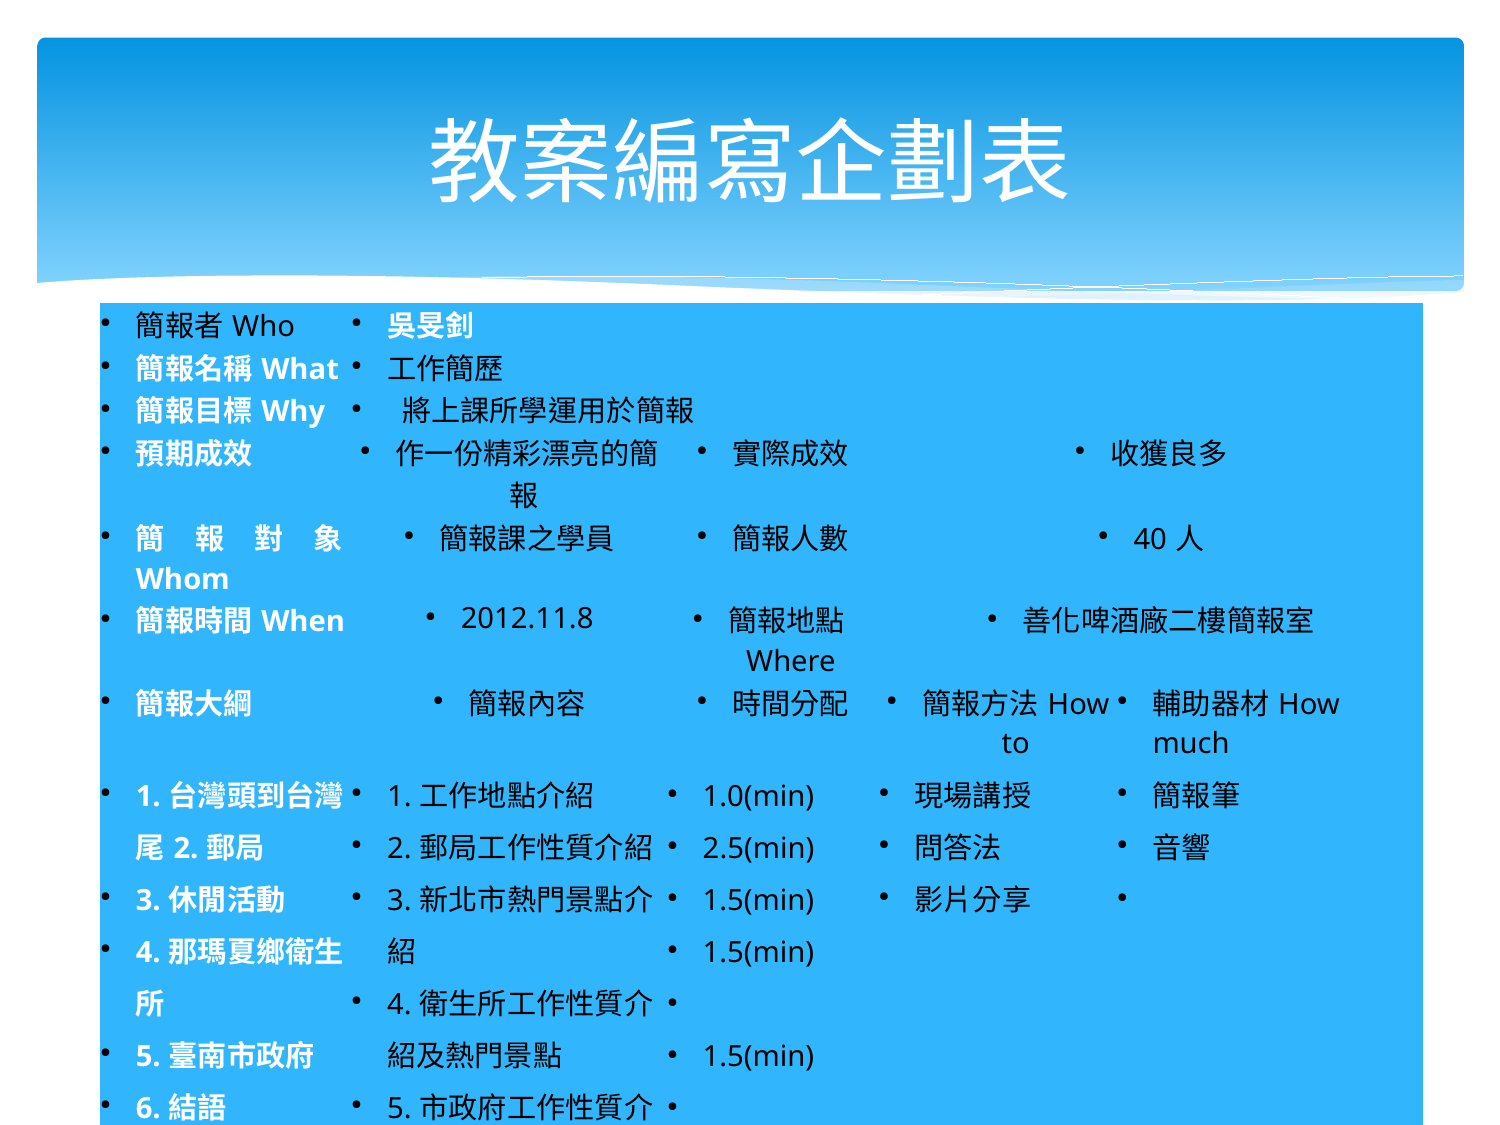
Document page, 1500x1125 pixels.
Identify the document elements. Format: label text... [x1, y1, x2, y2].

table_cell 簡報地點Where [667, 598, 879, 680]
title 教案編寫企劃表 [75, 55, 1426, 262]
table_cell 簡報名稱What [100, 345, 352, 388]
table_cell 輔助器材How much [1117, 680, 1423, 762]
table_cell 1.0(min) 2.5(min) 1.5(min) 1.5(min) 1.5(min) 2.0(min) [667, 762, 879, 1125]
table_cell 1.工作地點介紹 2.郵局工作性質介紹 3.新北市熱門景點介紹 4.衛生所工作性質介紹及熱門景點 5.市政府工作性質介紹及熱門景點 6.心得感言 [352, 762, 667, 1125]
table_cell 簡報課之學員 [352, 515, 667, 598]
table_cell 預期成效 [100, 430, 352, 515]
table_cell 簡報目標Why [100, 388, 352, 430]
table_cell 作一份精彩漂亮的簡報 [352, 430, 667, 515]
table_cell 簡報大綱 [100, 680, 352, 762]
table_cell 簡報人數 [667, 515, 879, 598]
table_cell 簡報對象Whom [100, 515, 352, 598]
table_header 吳旻釗 [352, 303, 1423, 345]
table_cell 簡報內容 [352, 680, 667, 762]
table_cell 簡報時間When [100, 598, 352, 680]
table_cell 簡報方法How to [879, 680, 1117, 762]
table_cell 收獲良多 [879, 430, 1423, 515]
table_cell 時間分配 [667, 680, 879, 762]
table_cell 1.台灣頭到台灣尾2.郵局 3.休閒活動 4.那瑪夏鄉衛生所 5.臺南市政府 6.結語 [100, 762, 352, 1125]
table_cell 工作簡歷 [352, 345, 1423, 388]
table_cell 實際成效 [667, 430, 879, 515]
table_cell 善化啤酒廠二樓簡報室 [879, 598, 1423, 680]
table_cell 2012.11.8 [352, 598, 667, 680]
table_cell 40人 [879, 515, 1423, 598]
table_cell 將上課所學運用於簡報 [352, 388, 1423, 430]
table_cell 現場講授 問答法 影片分享 [879, 762, 1117, 1125]
table_header 簡報者Who [100, 303, 352, 345]
